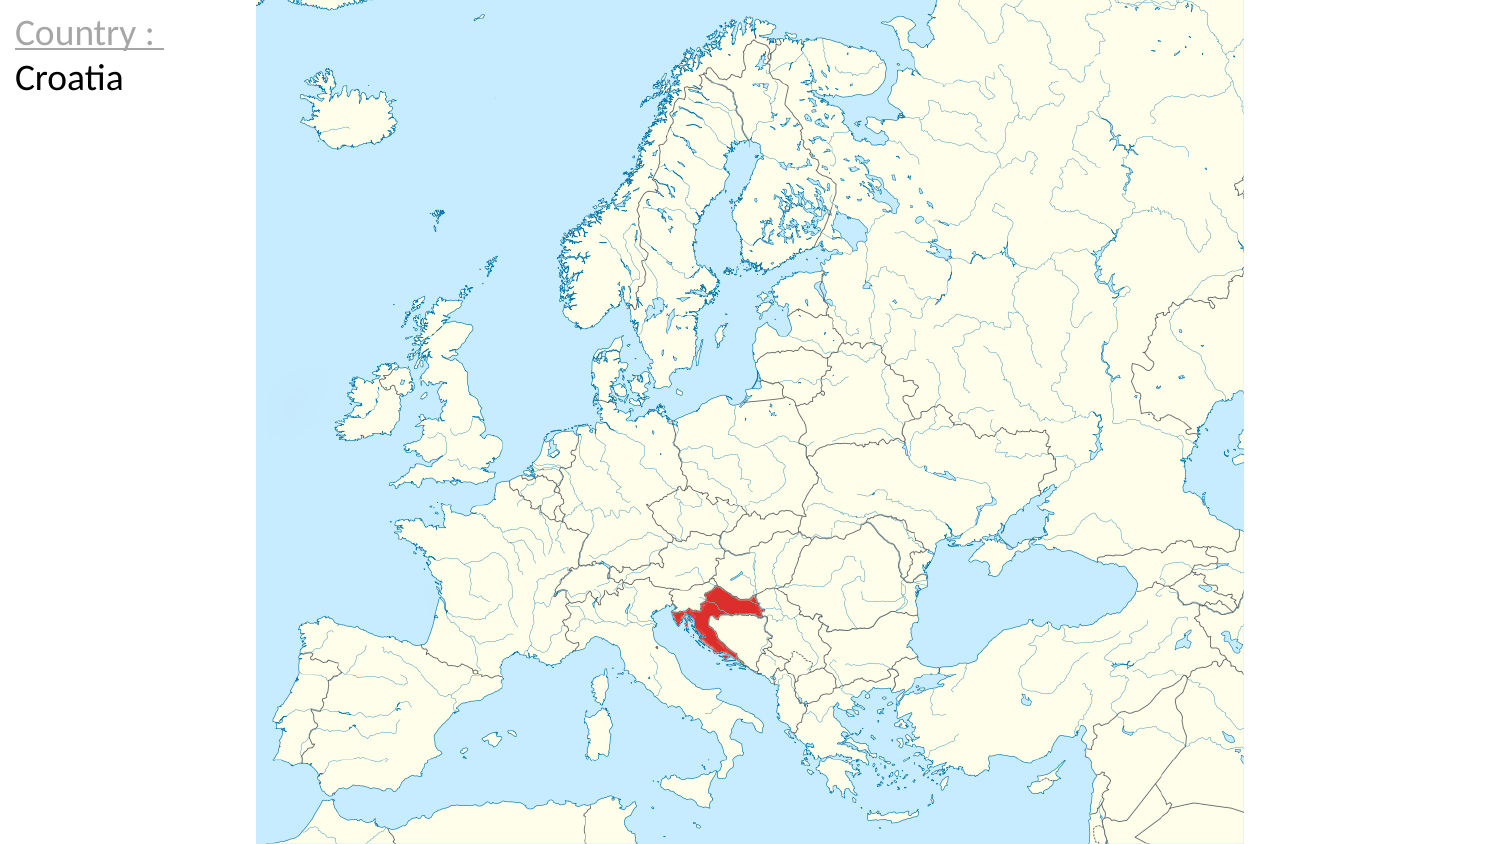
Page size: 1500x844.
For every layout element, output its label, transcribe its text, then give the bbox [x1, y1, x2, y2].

text_box Country : Croatia [0, 0, 256, 295]
picture [256, 0, 1244, 844]
